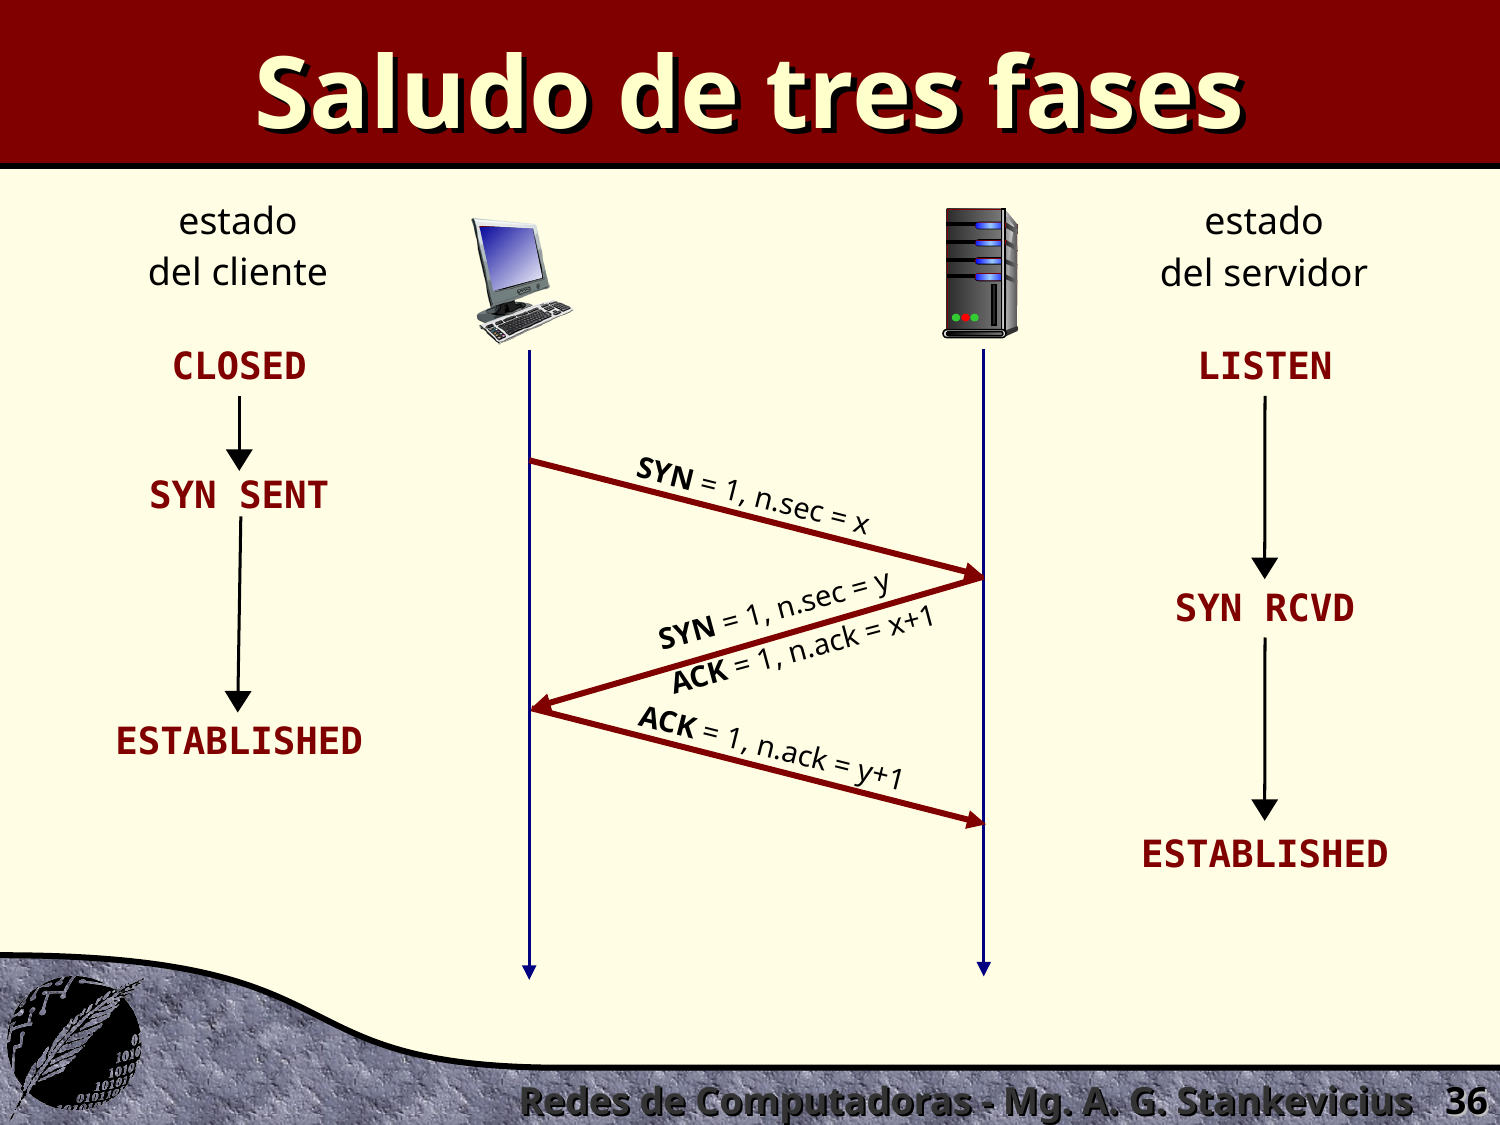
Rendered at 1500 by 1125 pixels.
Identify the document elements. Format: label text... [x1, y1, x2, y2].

picture [0, 959, 1500, 1125]
text_box SYN = 1, n.sec = y ACK = 1, n.ack = x+1 [637, 540, 949, 703]
title Saludo de tres fases [15, 5, 1485, 160]
picture [468, 212, 598, 354]
text_box SYN RCVD [1160, 579, 1370, 638]
text_box estado del cliente [133, 187, 346, 307]
text_box ESTABLISHED [100, 712, 378, 771]
text_box LISTEN [1182, 337, 1348, 396]
text_box ESTABLISHED [1126, 825, 1404, 884]
text_box [942, 208, 1019, 338]
text_box [479, 226, 543, 291]
text_box estado del servidor [1145, 187, 1385, 307]
text_box ACK = 1, n.ack = y+1 [546, 665, 943, 816]
picture [1047, 1100, 1054, 1110]
text_box SYN SENT [134, 466, 345, 526]
picture [790, 1100, 795, 1110]
text_box SYN = 1, n.sec = x [543, 417, 941, 562]
text_box CLOSED [156, 337, 322, 396]
